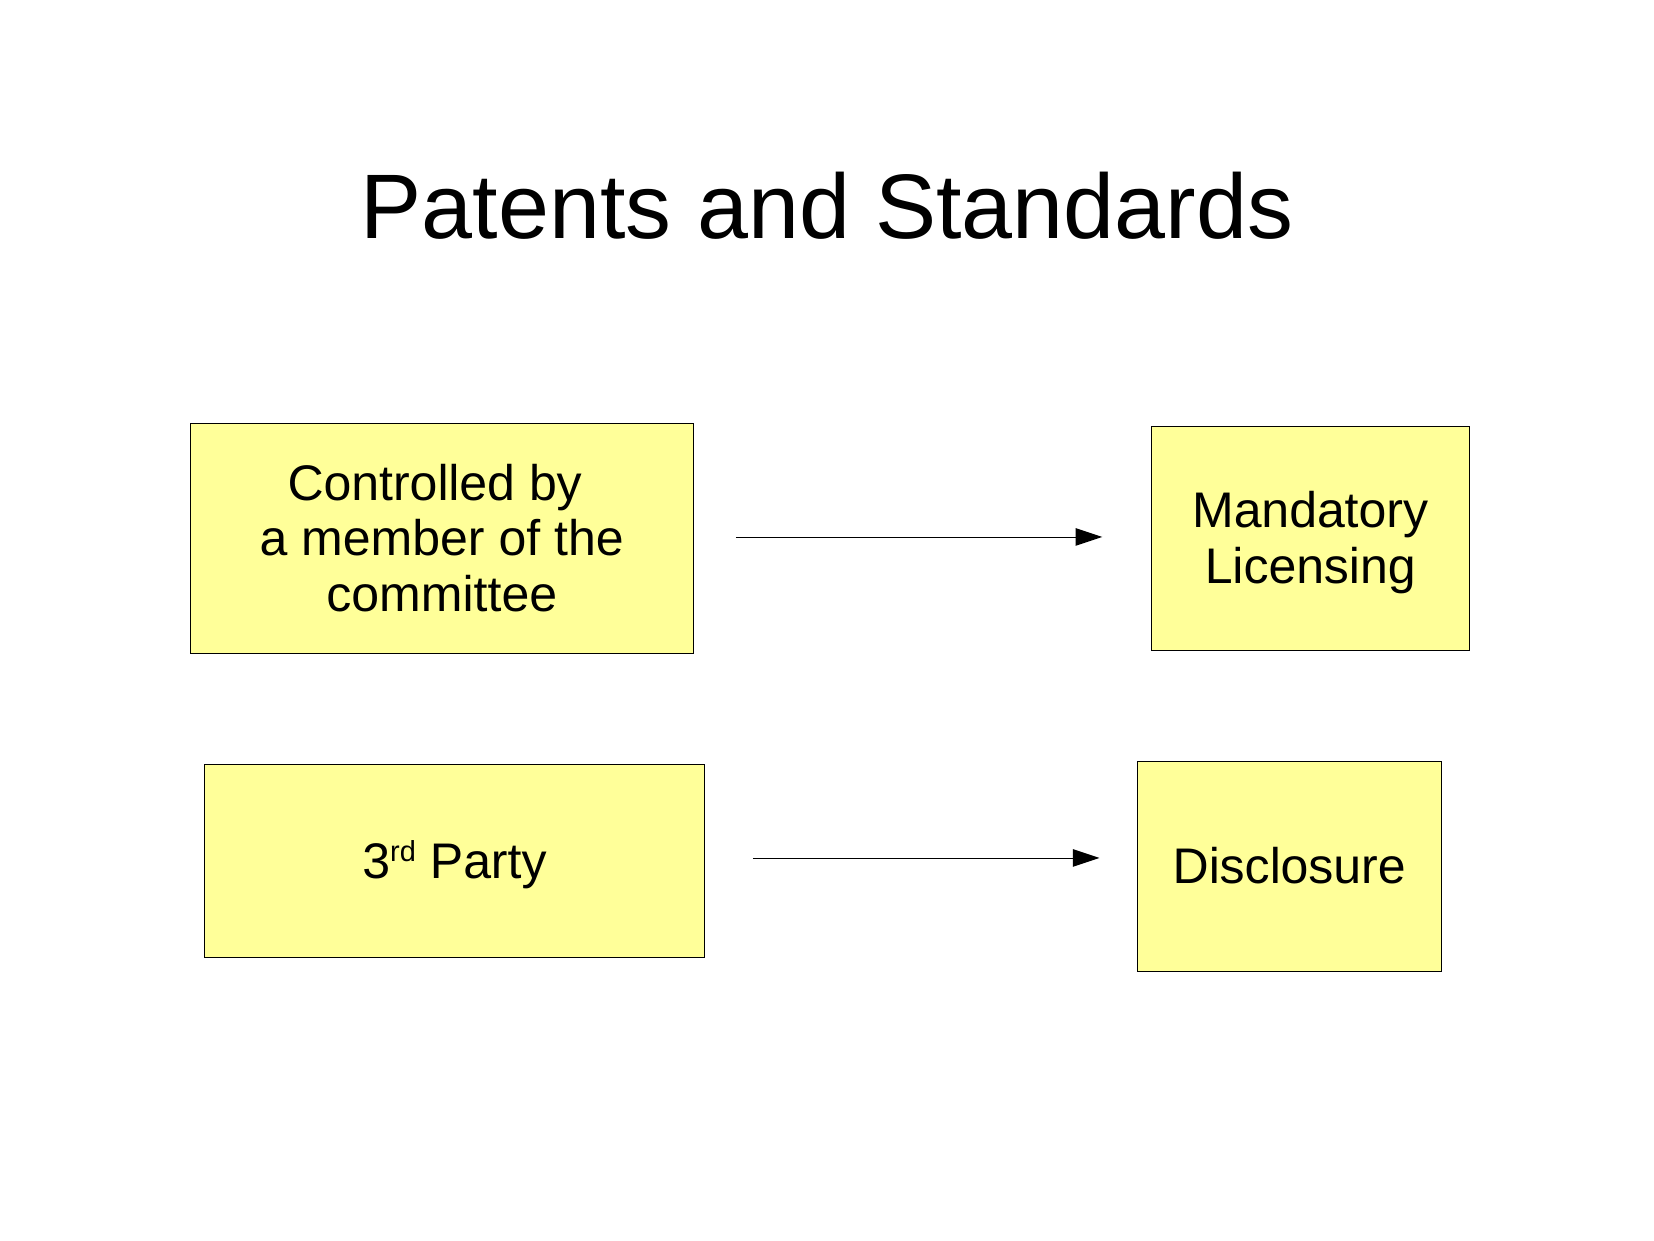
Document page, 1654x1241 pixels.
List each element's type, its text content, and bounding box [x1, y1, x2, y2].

text_box Controlled by a member of the committee [190, 423, 693, 654]
text_box Mandatory Licensing [1151, 426, 1469, 651]
text_box 3rd Party [205, 764, 705, 958]
title Patents and Standards [121, 102, 1534, 311]
text_box Disclosure [1137, 761, 1441, 972]
